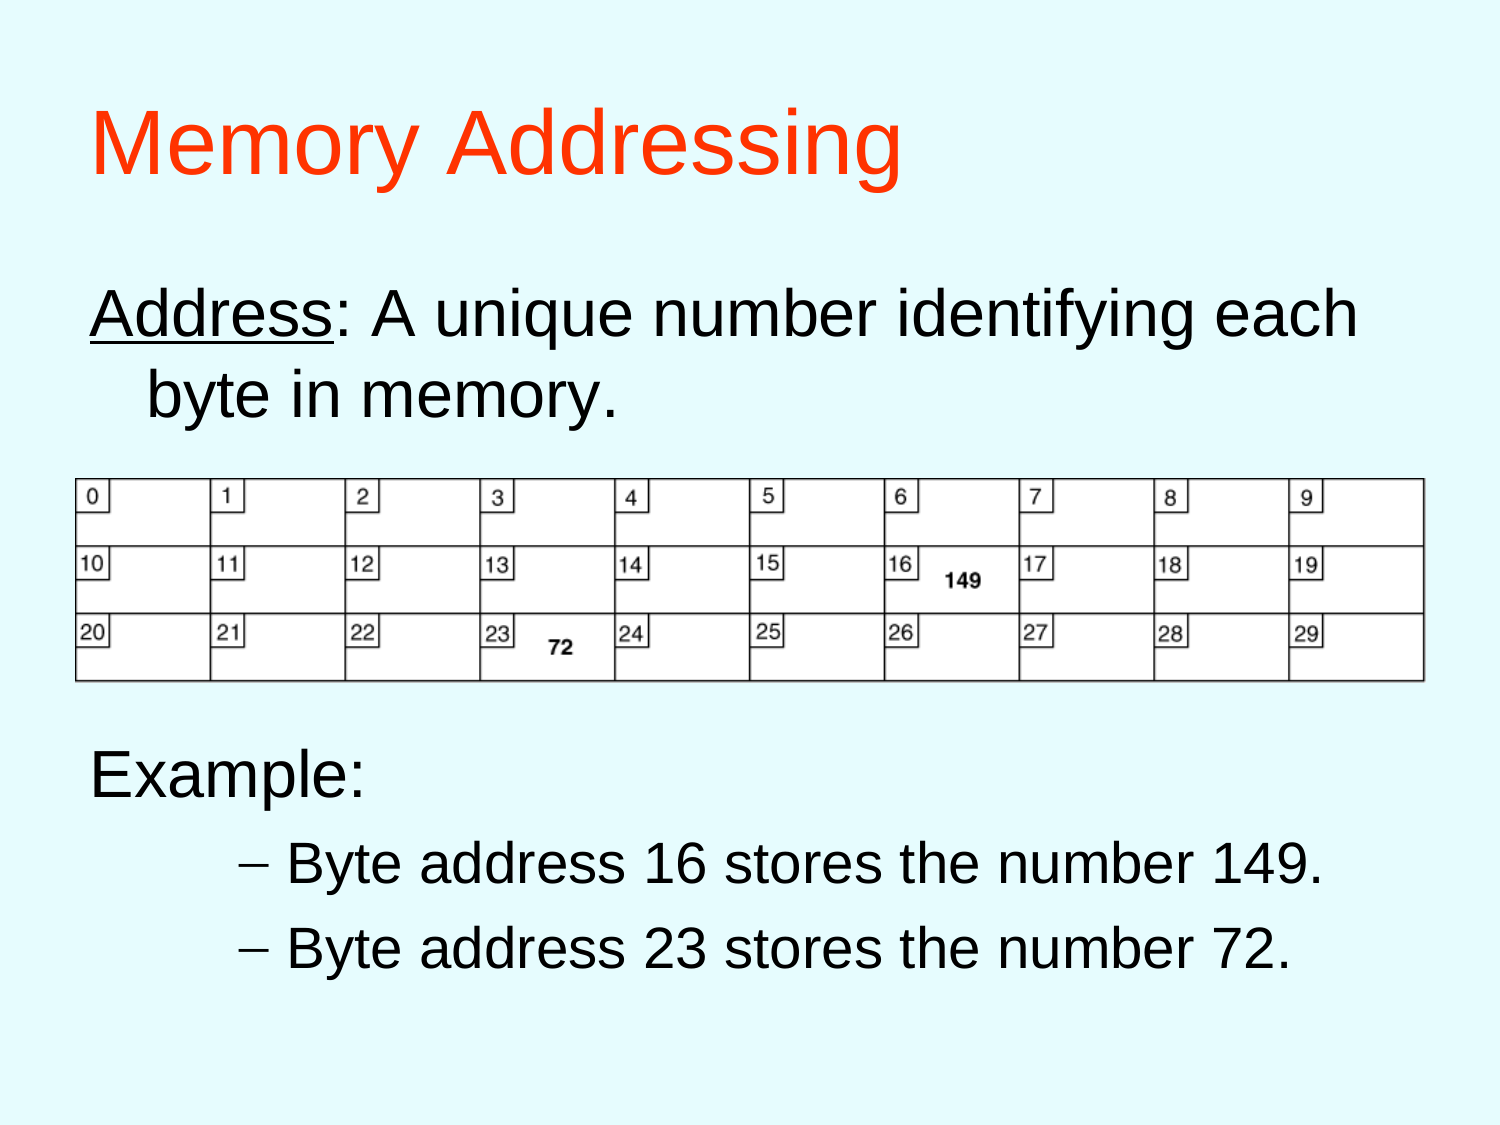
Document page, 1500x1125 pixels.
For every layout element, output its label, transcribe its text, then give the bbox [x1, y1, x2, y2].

title Memory Addressing [75, 45, 1423, 231]
list Address: A unique number identifying each byte in memory. [75, 262, 1423, 451]
picture [75, 478, 1426, 683]
list Example: Byte address 16 stores the number 149. Byte address 23 stores the number 72. [75, 723, 1423, 1034]
